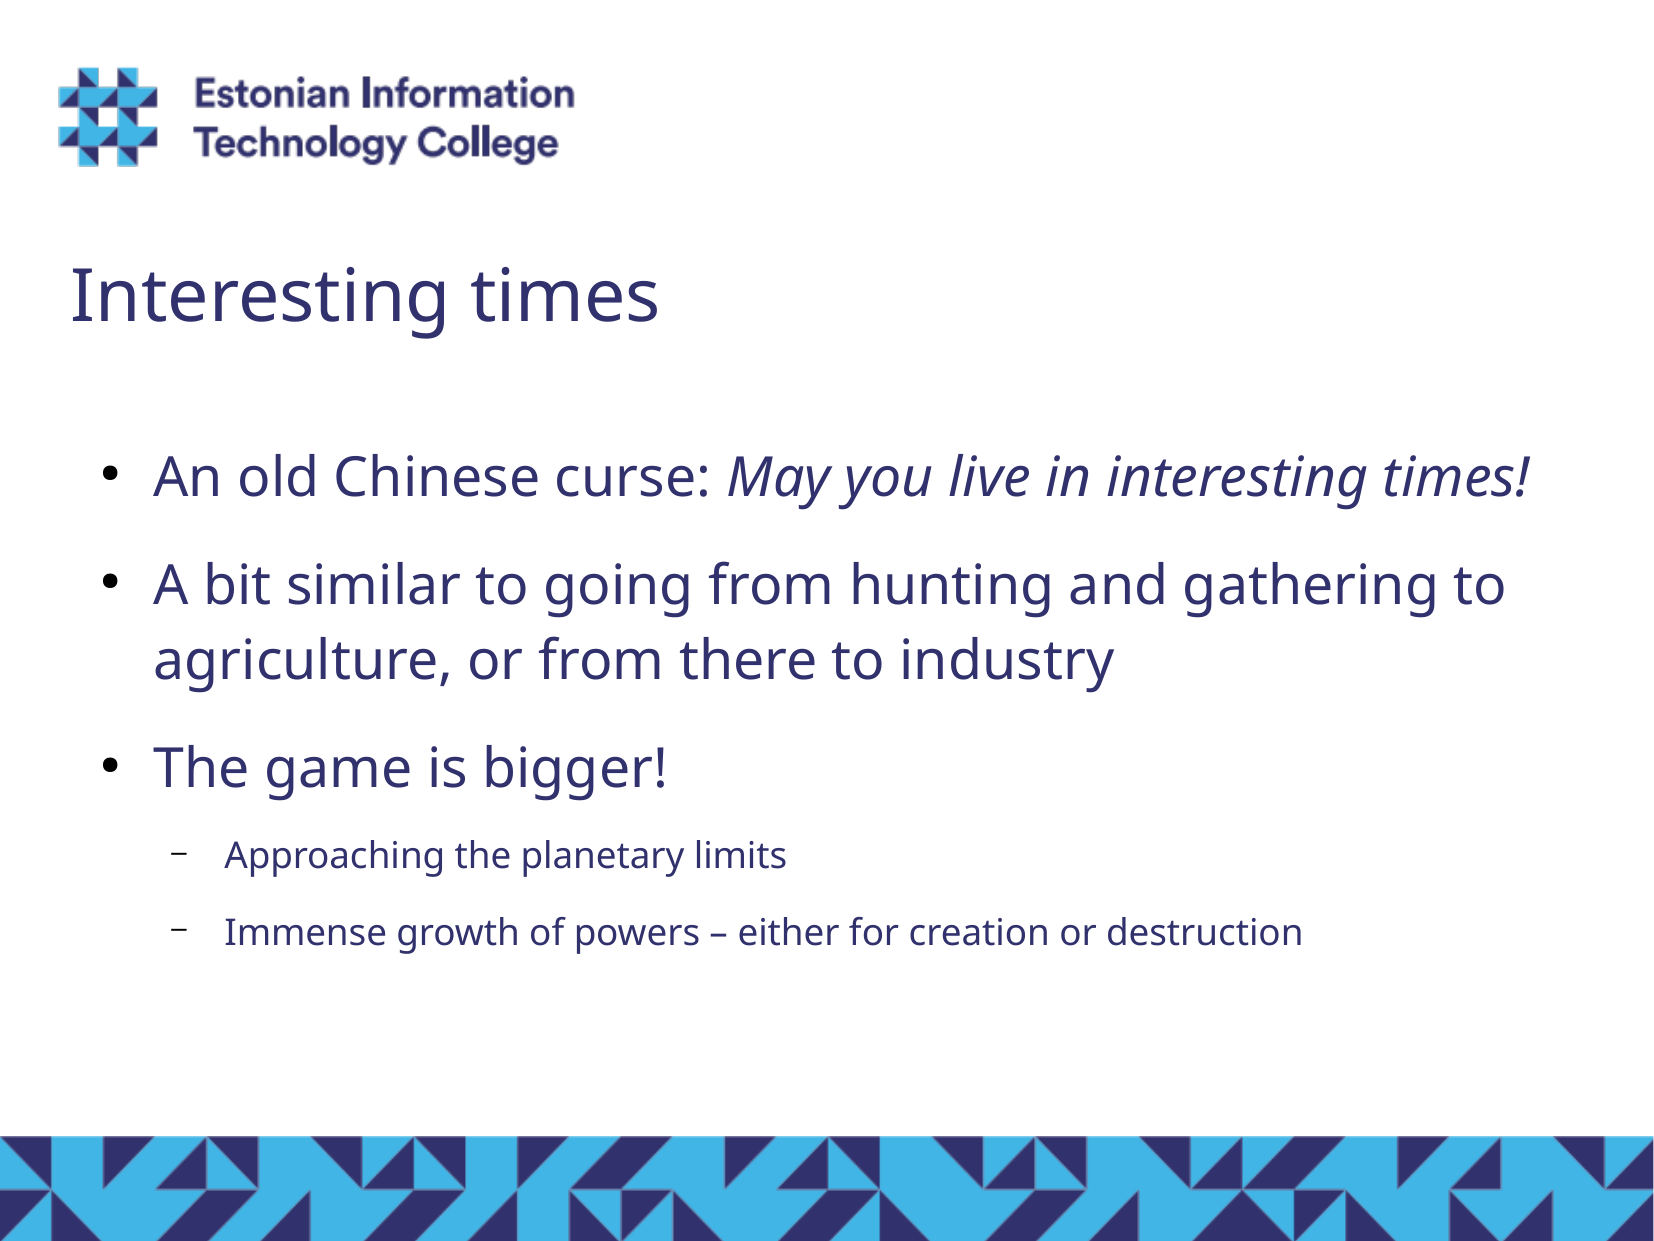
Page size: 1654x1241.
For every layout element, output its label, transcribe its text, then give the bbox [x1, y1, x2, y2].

title Interesting times [70, 188, 1559, 397]
list An old Chinese curse: May you live in interesting times! A bit similar to going from hunting and gathering to agriculture, or from there to industry The game is bigger! Approaching the planetary limits Immense growth of powers – either for creation or destruction [82, 437, 1571, 1109]
